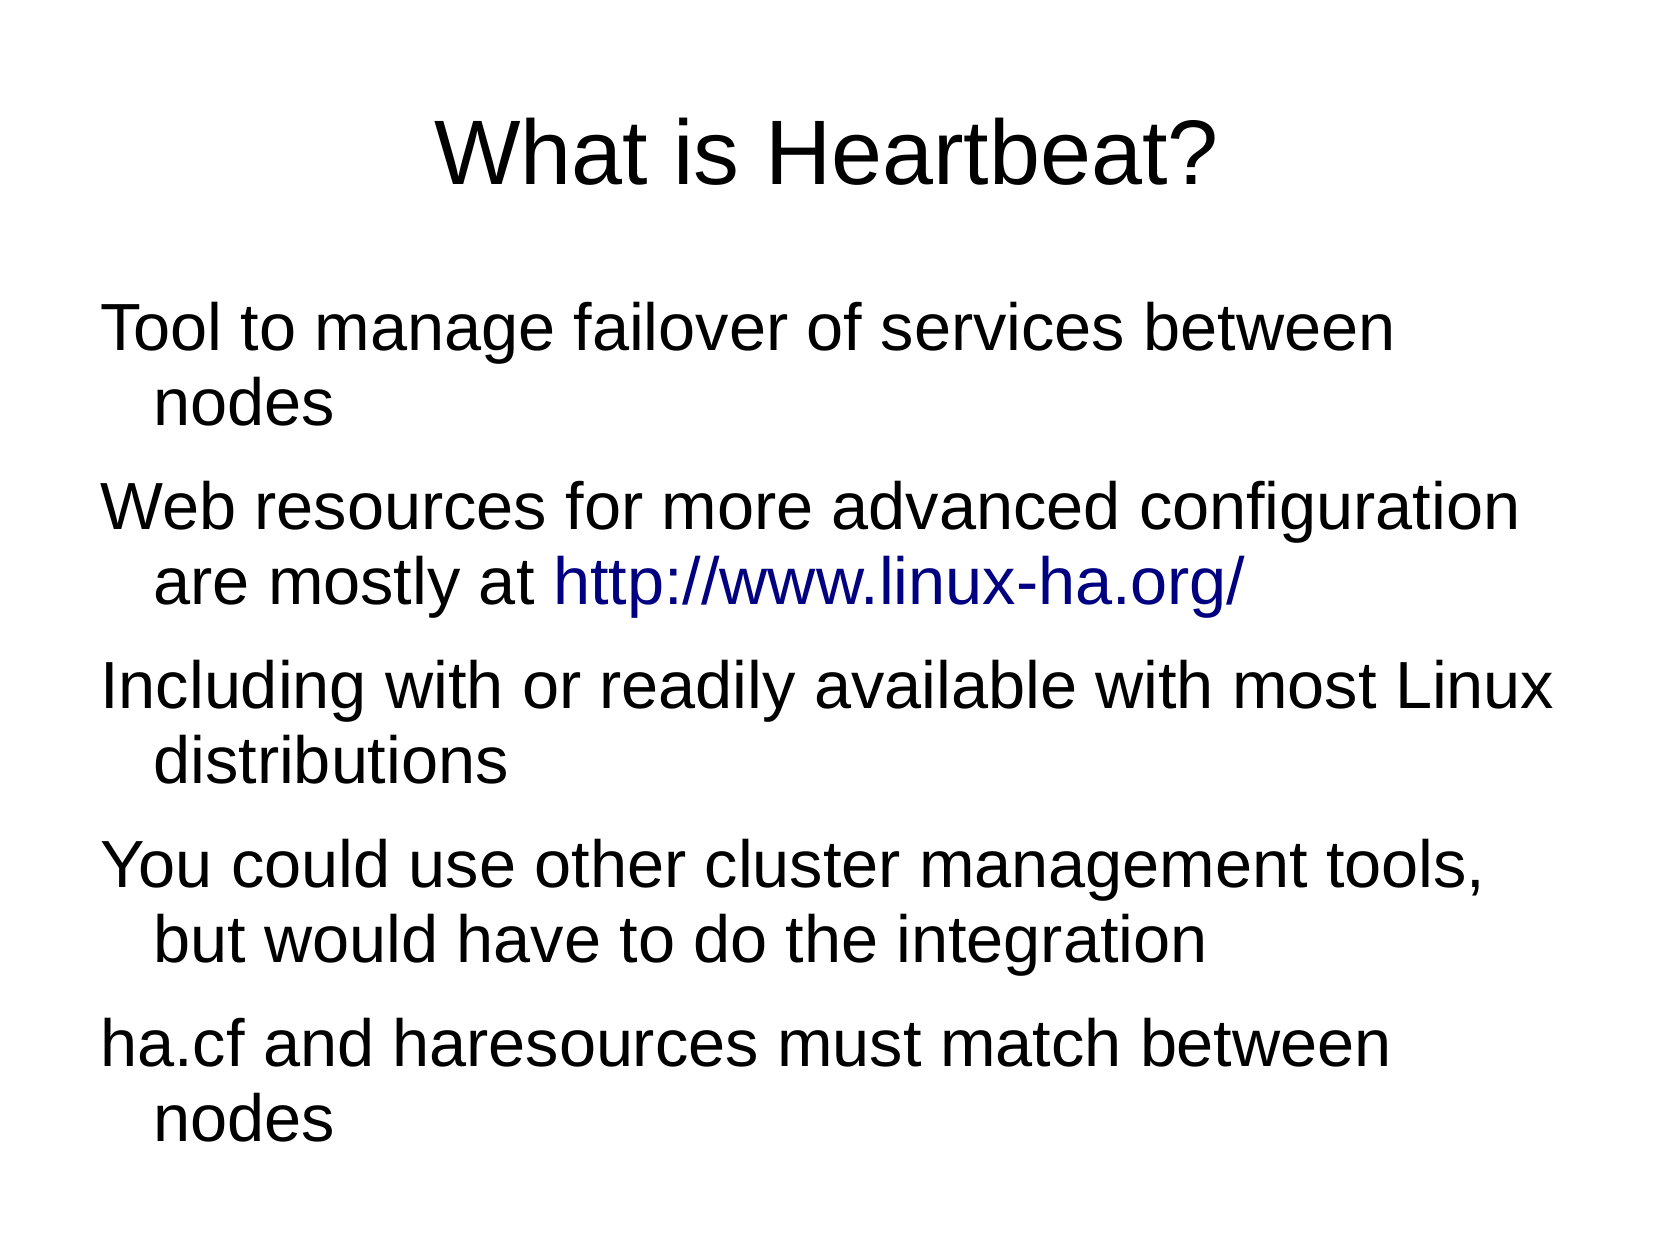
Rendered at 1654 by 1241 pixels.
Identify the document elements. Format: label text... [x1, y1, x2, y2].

list Tool to manage failover of services between nodes Web resources for more advanced configuration are mostly at http://www.linux-ha.org/ Including with or readily available with most Linux distributions You could use other cluster management tools, but would have to do the integration ha.cf and haresources must match between nodes [82, 290, 1571, 1231]
title What is Heartbeat? [82, 56, 1571, 250]
